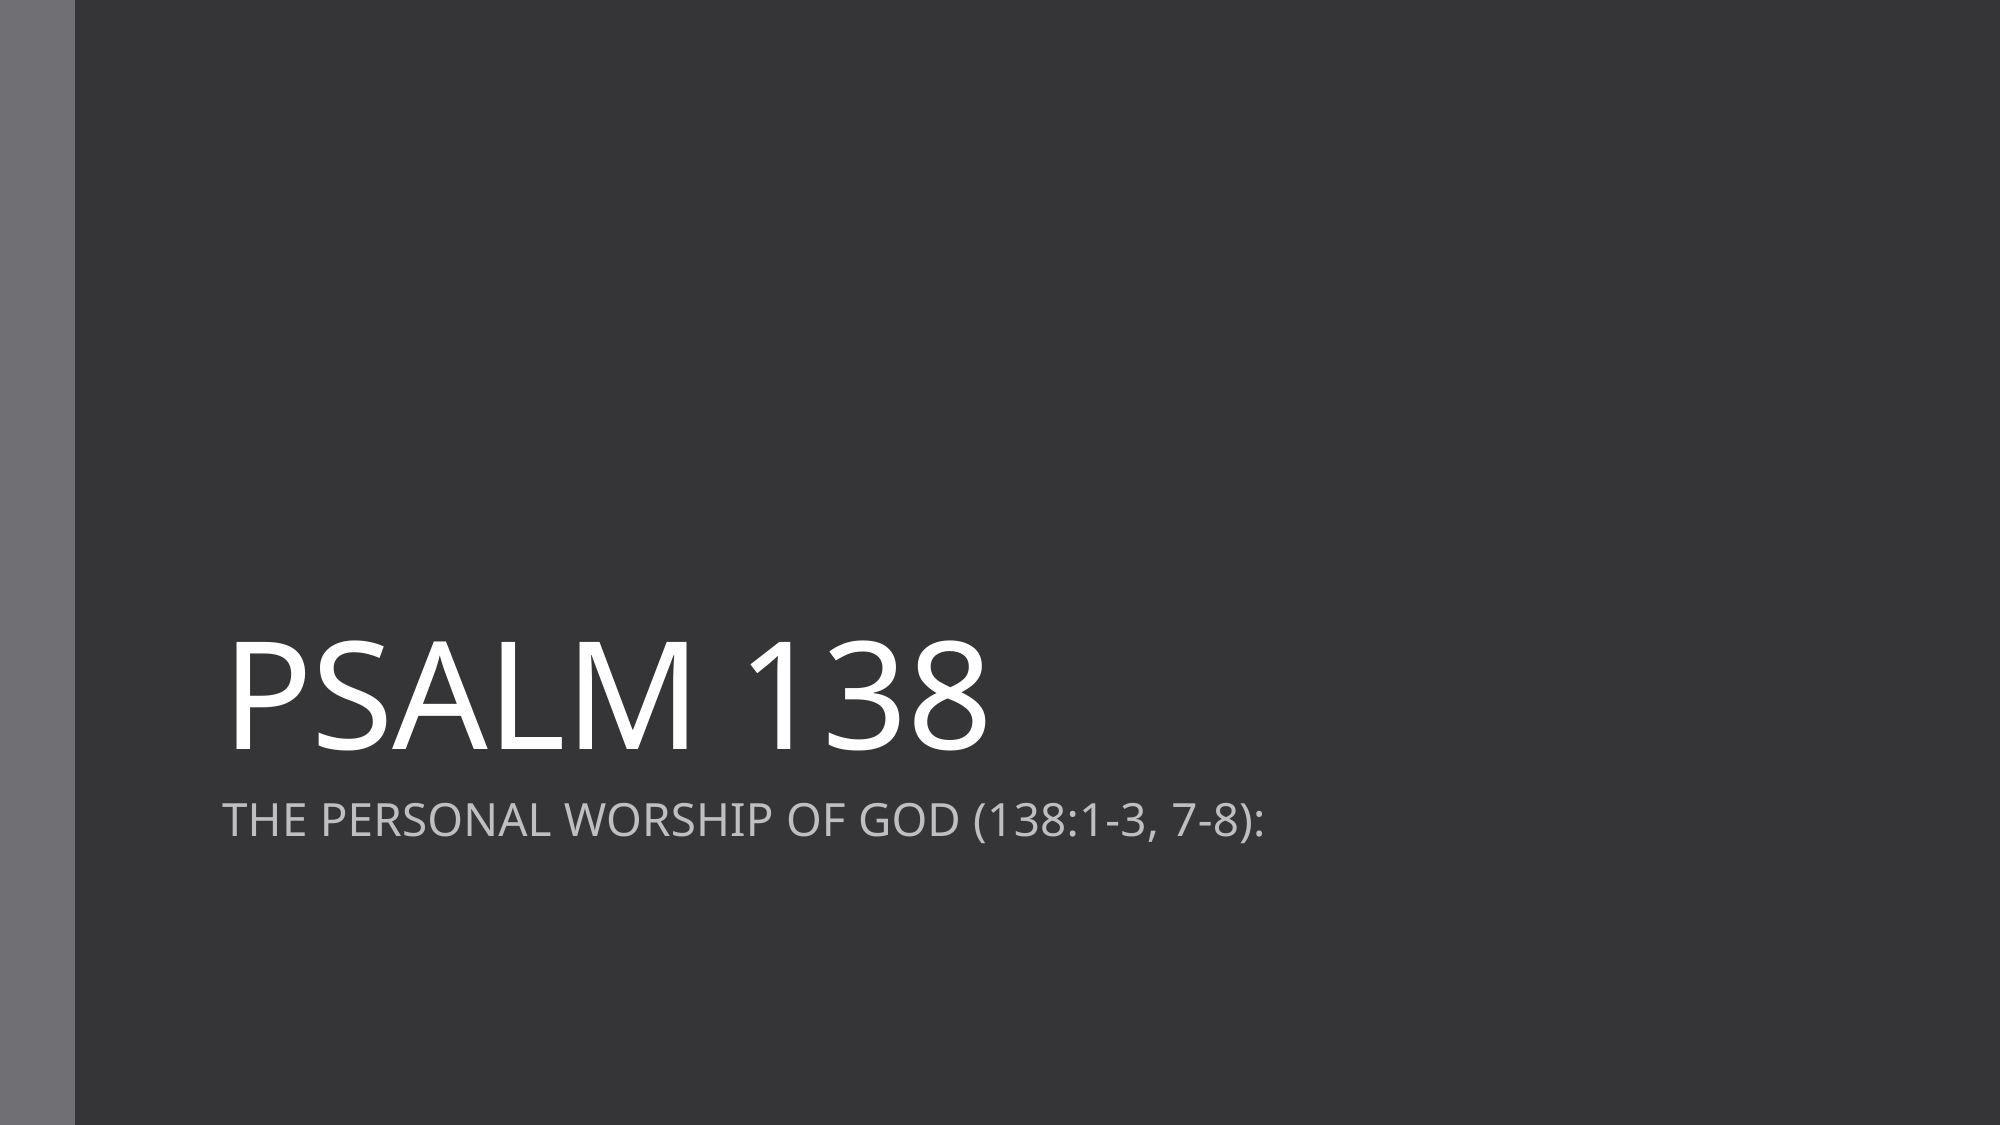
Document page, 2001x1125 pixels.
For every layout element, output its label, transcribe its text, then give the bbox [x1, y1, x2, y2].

title PSALM 138 [206, 124, 1752, 787]
subtitle THE PERSONAL WORSHIP OF GOD (138:1-3, 7-8): [206, 787, 1752, 1066]
